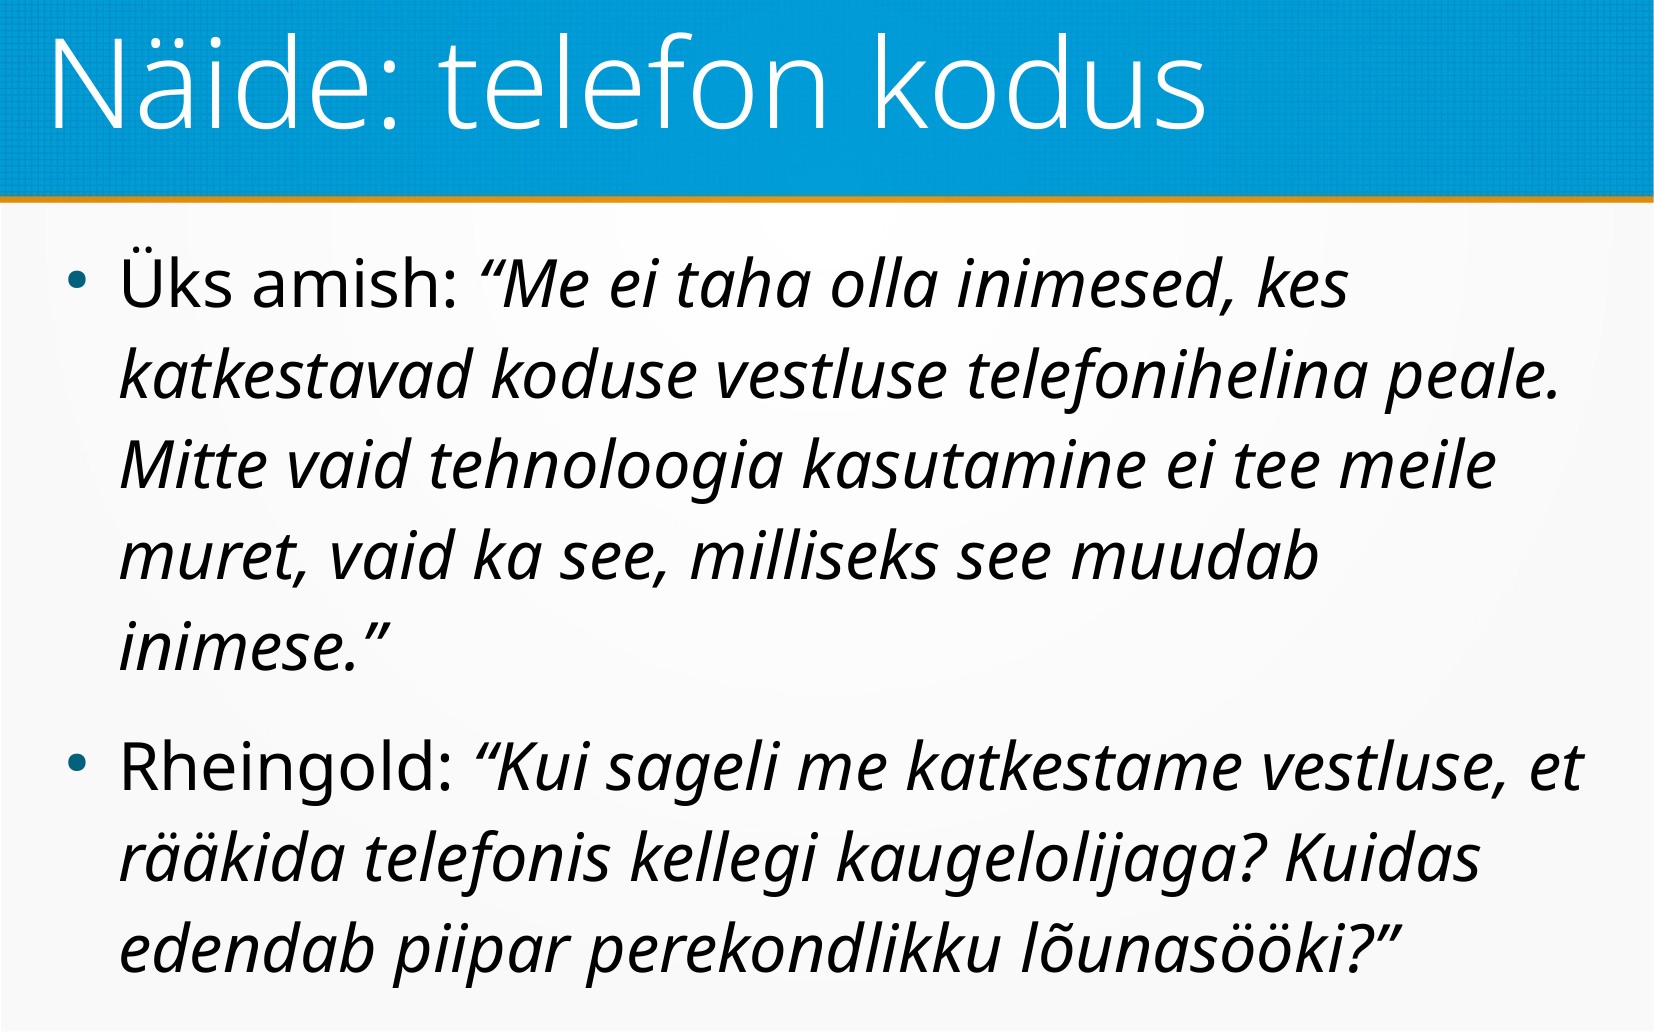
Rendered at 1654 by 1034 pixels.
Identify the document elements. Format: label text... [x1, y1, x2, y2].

list Üks amish: “Me ei taha olla inimesed, kes katkestavad koduse vestluse telefonihelina peale. Mitte vaid tehnoloogia kasutamine ei tee meile muret, vaid ka see, milliseks see muudab inimese.” Rheingold: “Kui sageli me katkestame vestluse, et rääkida telefonis kellegi kaugelolijaga? Kuidas edendab piipar perekondlikku lõunasööki?” [47, 236, 1607, 1002]
picture [0, 195, 1654, 1034]
title Näide: telefon kodus [43, 0, 1619, 166]
